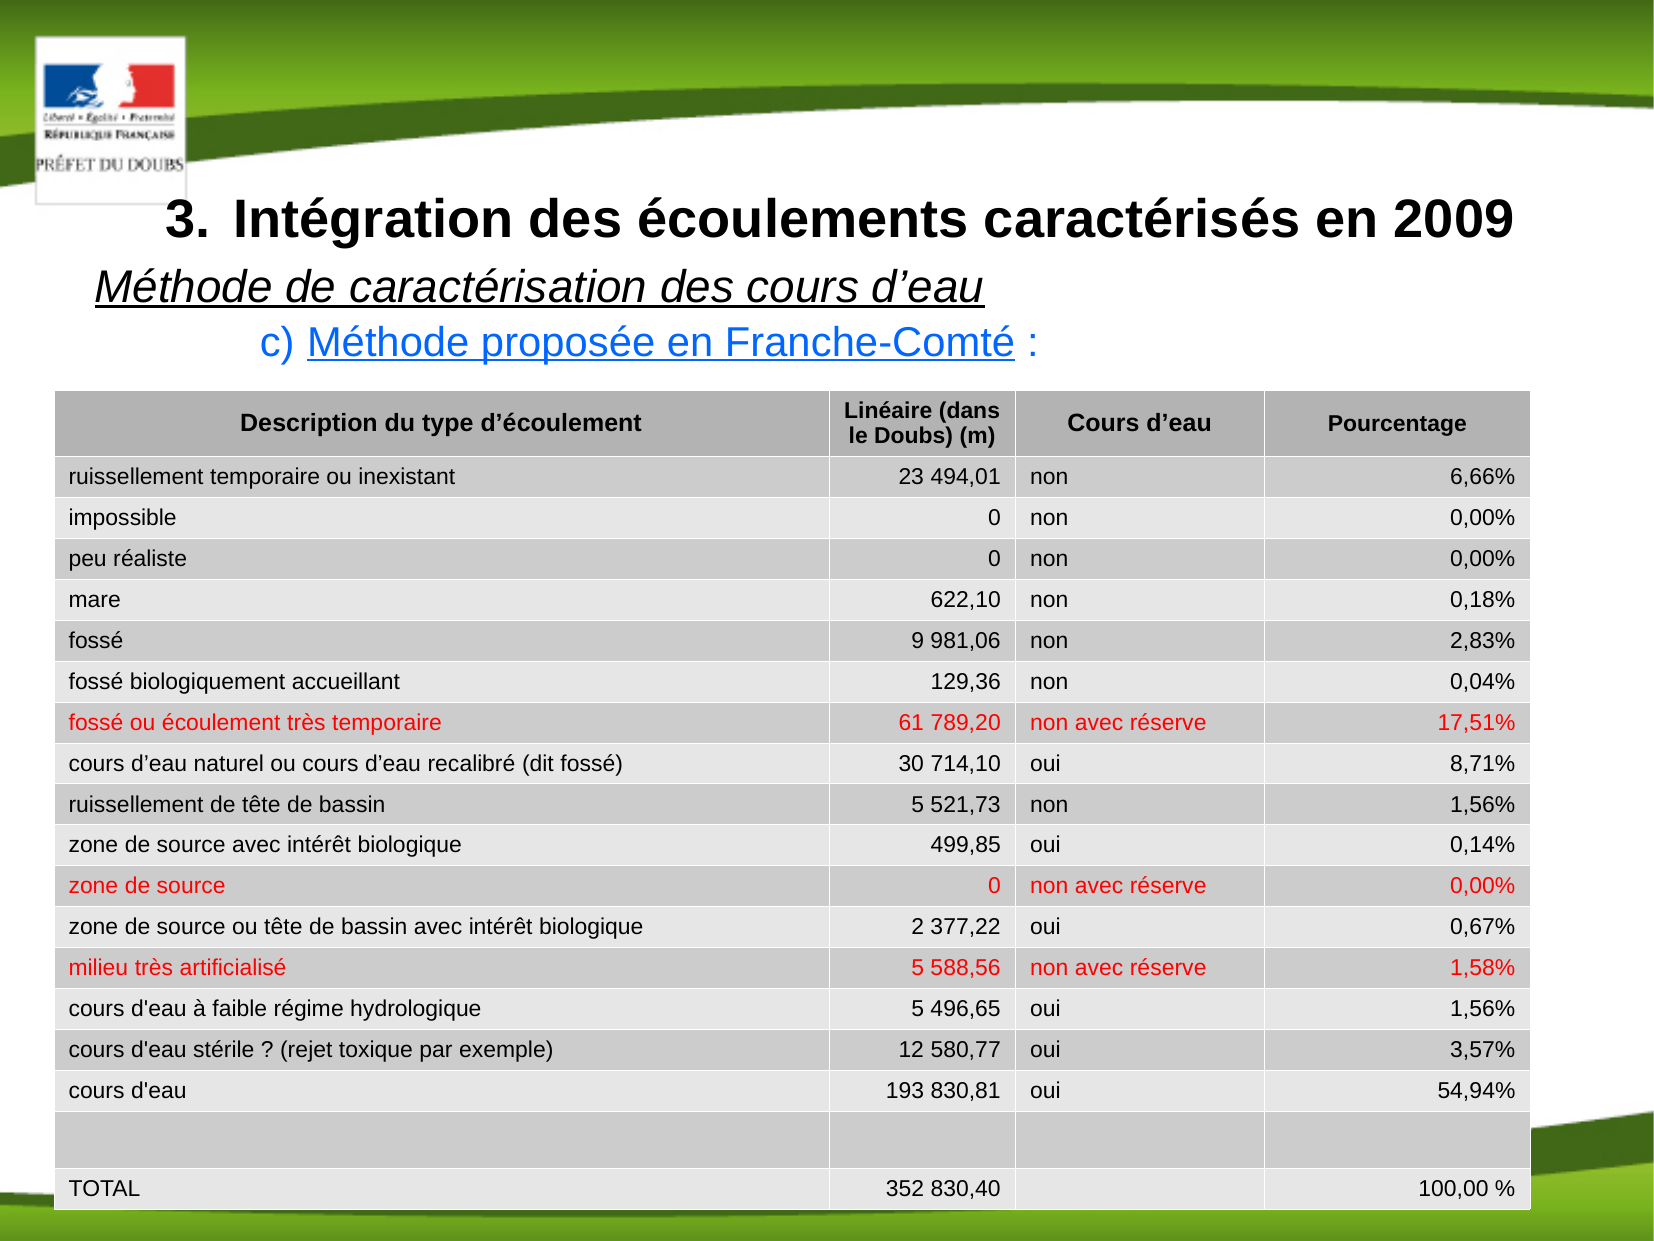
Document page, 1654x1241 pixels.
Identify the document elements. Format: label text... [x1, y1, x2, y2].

table_cell non avec réserve [1016, 948, 1264, 988]
table_cell oui [1016, 907, 1264, 947]
table_cell peu réaliste [55, 539, 829, 579]
table_cell zone de source avec intérêt biologique [55, 825, 829, 865]
table_cell 0,14% [1265, 825, 1530, 865]
table_cell 622,10 [830, 580, 1015, 620]
table_cell non [1016, 621, 1264, 661]
table_cell non [1016, 784, 1264, 824]
table_cell 23 494,01 [830, 457, 1015, 497]
table_cell [1265, 1112, 1530, 1168]
table_header Linéaire (dans le Doubs) (m) [830, 391, 1015, 456]
table_cell oui [1016, 1071, 1264, 1111]
table_cell ruissellement temporaire ou inexistant [55, 457, 829, 497]
table_cell 0 [830, 498, 1015, 538]
table_cell fossé biologiquement accueillant [55, 662, 829, 702]
table_cell 0 [830, 539, 1015, 579]
table_cell 0,00% [1265, 498, 1530, 538]
list Intégration des écoulements caractérisés en 2009 Méthode de caractérisation des cours d’eau Méthode proposée en Franche-Comté : [76, 188, 1565, 1183]
table_cell cours d'eau à faible régime hydrologique [55, 989, 829, 1029]
table_cell non avec réserve [1016, 703, 1264, 743]
table_cell non avec réserve [1016, 866, 1264, 906]
table_cell ruissellement de tête de bassin [55, 784, 829, 824]
table_cell non [1016, 539, 1264, 579]
table_cell 8,71% [1265, 744, 1530, 783]
table_cell 61 789,20 [830, 703, 1015, 743]
table_cell 17,51% [1265, 703, 1530, 743]
table_cell 12 580,77 [830, 1030, 1015, 1070]
table_cell 5 496,65 [830, 989, 1015, 1029]
table_cell milieu très artificialisé [55, 948, 829, 988]
table_cell 0 [830, 866, 1015, 906]
table_cell cours d’eau naturel ou cours d’eau recalibré (dit fossé) [55, 744, 829, 783]
table_cell mare [55, 580, 829, 620]
table_cell 0,18% [1265, 580, 1530, 620]
table_cell 1,56% [1265, 784, 1530, 824]
table_cell 5 521,73 [830, 784, 1015, 824]
table_cell 0,00% [1265, 539, 1530, 579]
table_cell 3,57% [1265, 1030, 1530, 1070]
table_cell oui [1016, 825, 1264, 865]
table_cell 6,66% [1265, 457, 1530, 497]
table_cell cours d'eau [55, 1071, 829, 1111]
table_cell non [1016, 662, 1264, 702]
table_cell 129,36 [830, 662, 1015, 702]
table_cell [1016, 1169, 1264, 1209]
table_cell fossé [55, 621, 829, 661]
table_cell 1,58% [1265, 948, 1530, 988]
table_cell 100,00 % [1265, 1169, 1530, 1209]
table_cell 0,67% [1265, 907, 1530, 947]
table_cell non [1016, 498, 1264, 538]
table_cell 0,00% [1265, 866, 1530, 906]
table_cell non [1016, 457, 1264, 497]
table_cell 2,83% [1265, 621, 1530, 661]
table_cell [55, 1112, 829, 1168]
table_cell oui [1016, 989, 1264, 1029]
table_cell zone de source ou tête de bassin avec intérêt biologique [55, 907, 829, 947]
table_cell oui [1016, 744, 1264, 783]
table_cell 9 981,06 [830, 621, 1015, 661]
table_cell 54,94% [1265, 1071, 1530, 1111]
table_cell oui [1016, 1030, 1264, 1070]
table_cell zone de source [55, 866, 829, 906]
table_cell [830, 1112, 1015, 1168]
picture [0, 0, 1654, 1241]
table_cell 352 830,40 [830, 1169, 1015, 1209]
table_cell TOTAL [55, 1169, 829, 1209]
table_cell 30 714,10 [830, 744, 1015, 783]
table_header Description du type d’écoulement [55, 391, 829, 456]
table_cell 0,04% [1265, 662, 1530, 702]
table_header Pourcentage [1265, 391, 1530, 456]
table_cell 2 377,22 [830, 907, 1015, 947]
table_cell 499,85 [830, 825, 1015, 865]
table_cell impossible [55, 498, 829, 538]
table_cell 5 588,56 [830, 948, 1015, 988]
table_cell non [1016, 580, 1264, 620]
table_cell cours d'eau stérile ? (rejet toxique par exemple) [55, 1030, 829, 1070]
table_cell fossé ou écoulement très temporaire [55, 703, 829, 743]
table_cell 193 830,81 [830, 1071, 1015, 1111]
table_cell 1,56% [1265, 989, 1530, 1029]
table_cell [1016, 1112, 1264, 1168]
table_header Cours d’eau [1016, 391, 1264, 456]
